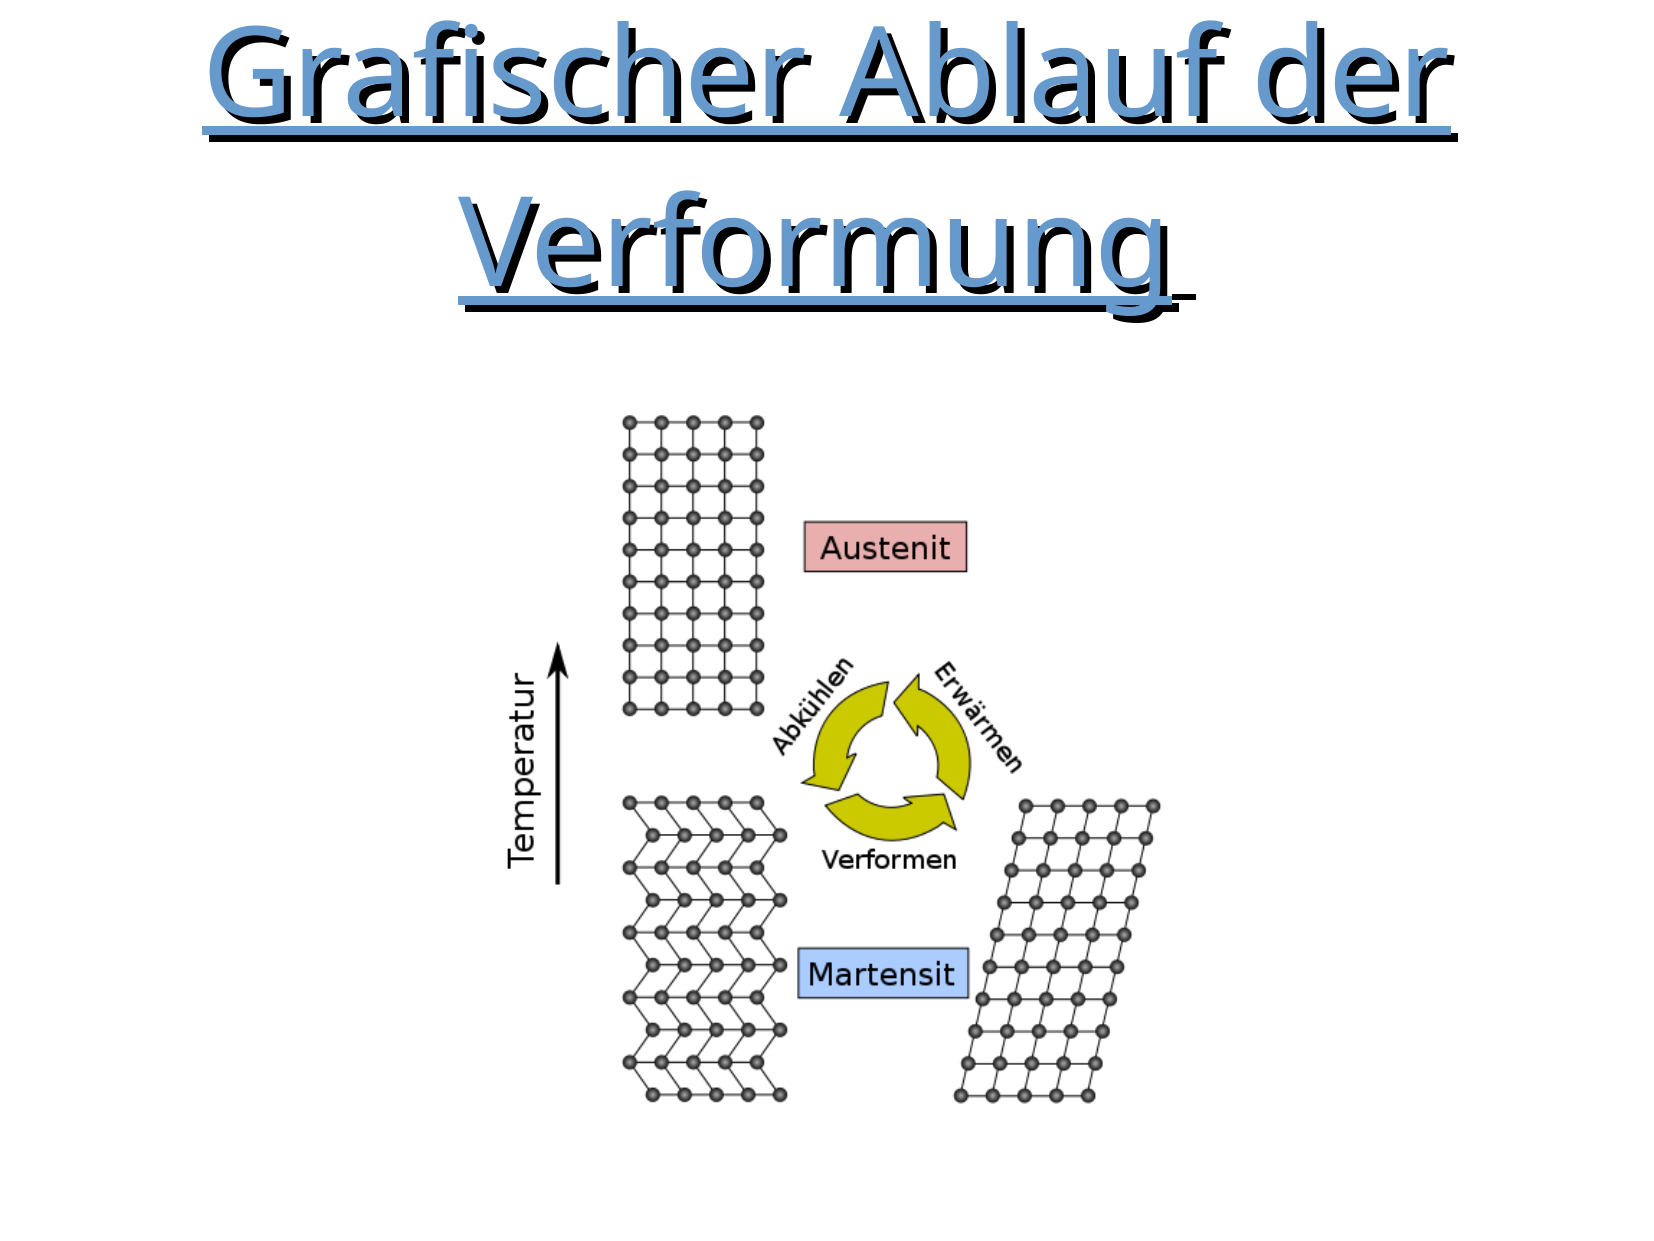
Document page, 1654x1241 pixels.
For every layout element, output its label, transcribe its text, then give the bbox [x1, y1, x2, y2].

picture [472, 401, 1192, 1121]
title Grafischer Ablauf der Verformung [82, 9, 1571, 297]
